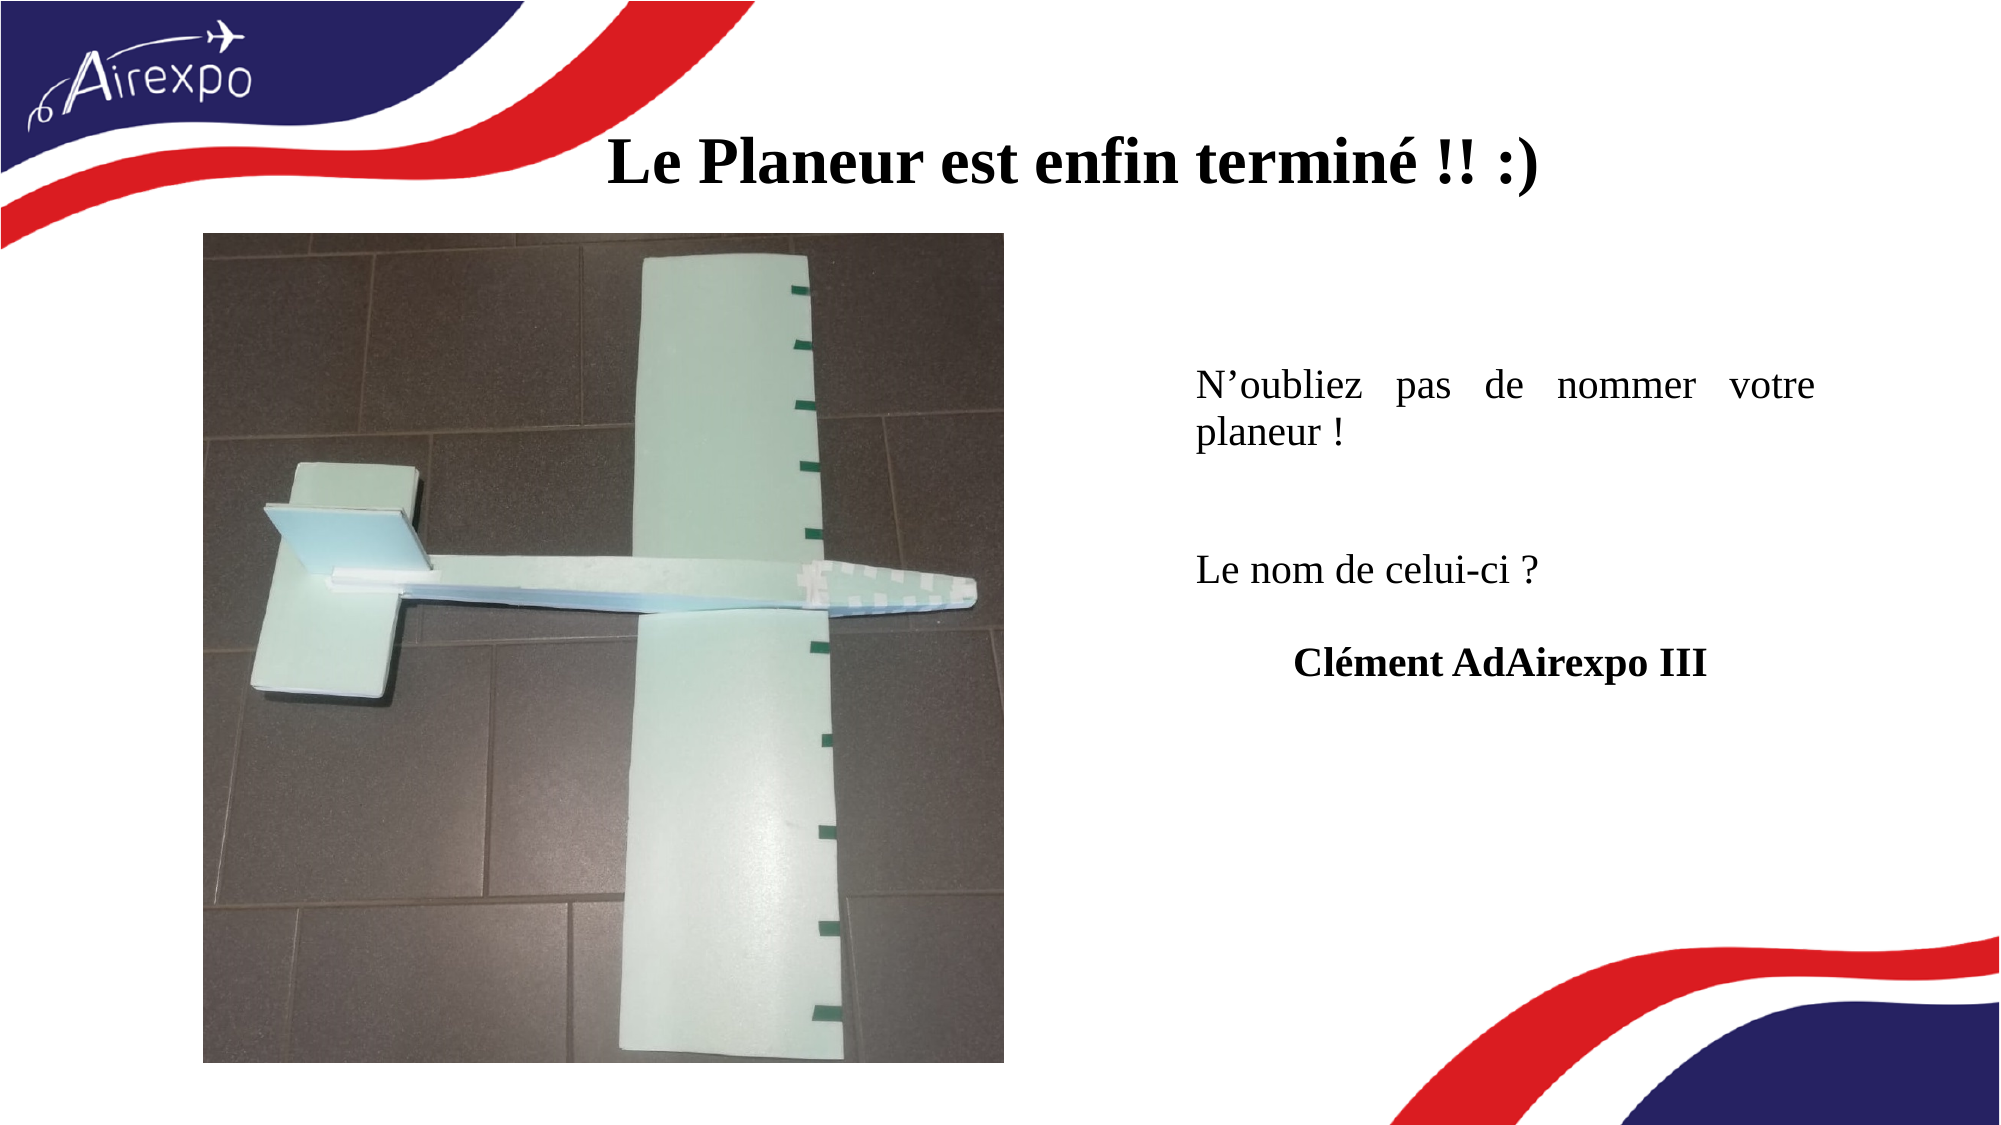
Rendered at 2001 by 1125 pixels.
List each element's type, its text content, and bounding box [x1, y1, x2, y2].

subtitle Le Planeur est enfin terminé !! :) [324, 118, 1825, 390]
text_box N’oubliez pas de nommer votre planeur ! Le nom de celui-ci ? Clément AdAirexpo III [1181, 354, 1831, 827]
picture [0, 1, 1004, 1063]
picture [1376, 877, 2000, 1125]
